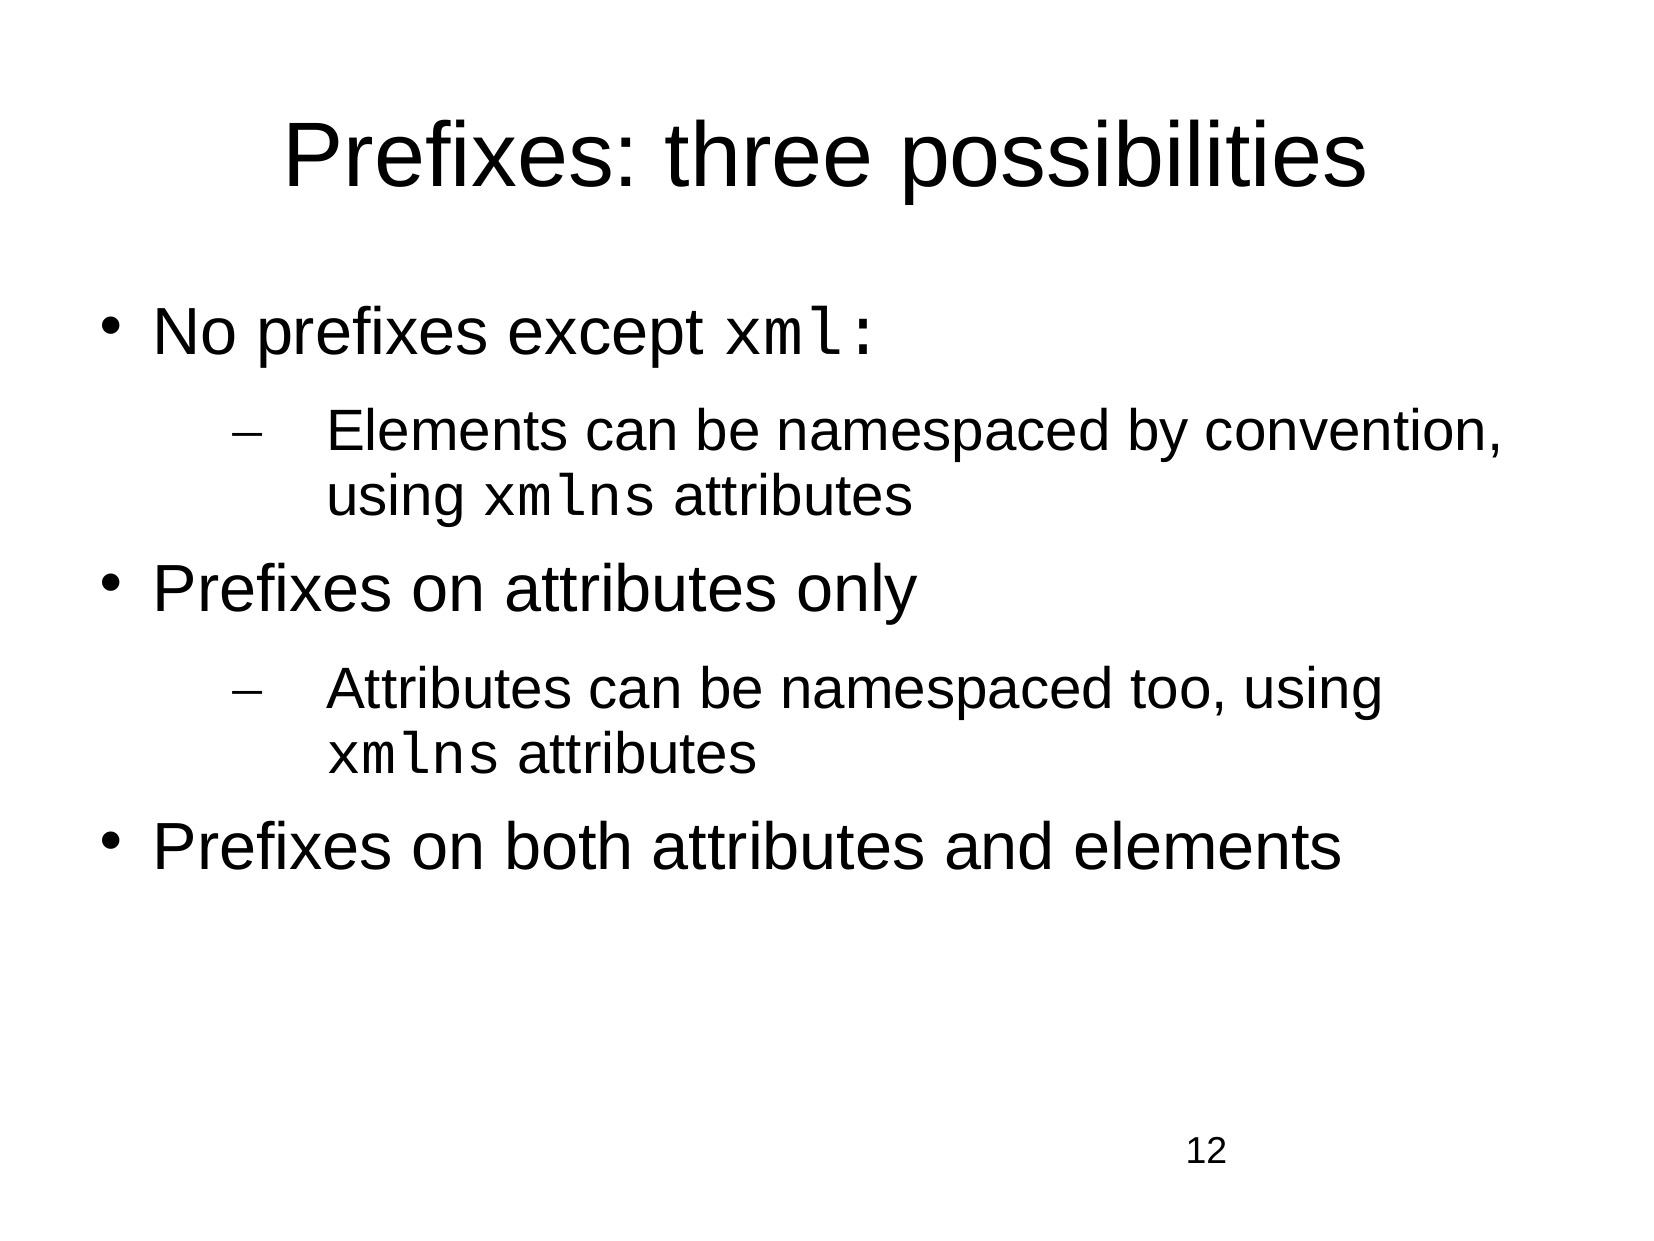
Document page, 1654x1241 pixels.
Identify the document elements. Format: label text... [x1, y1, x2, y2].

list No prefixes except xml: Elements can be namespaced by convention, using xmlns attributes Prefixes on attributes only Attributes can be namespaced too, using xmlns attributes Prefixes on both attributes and elements [82, 290, 1571, 1149]
title Prefixes: three possibilities [82, 56, 1571, 249]
